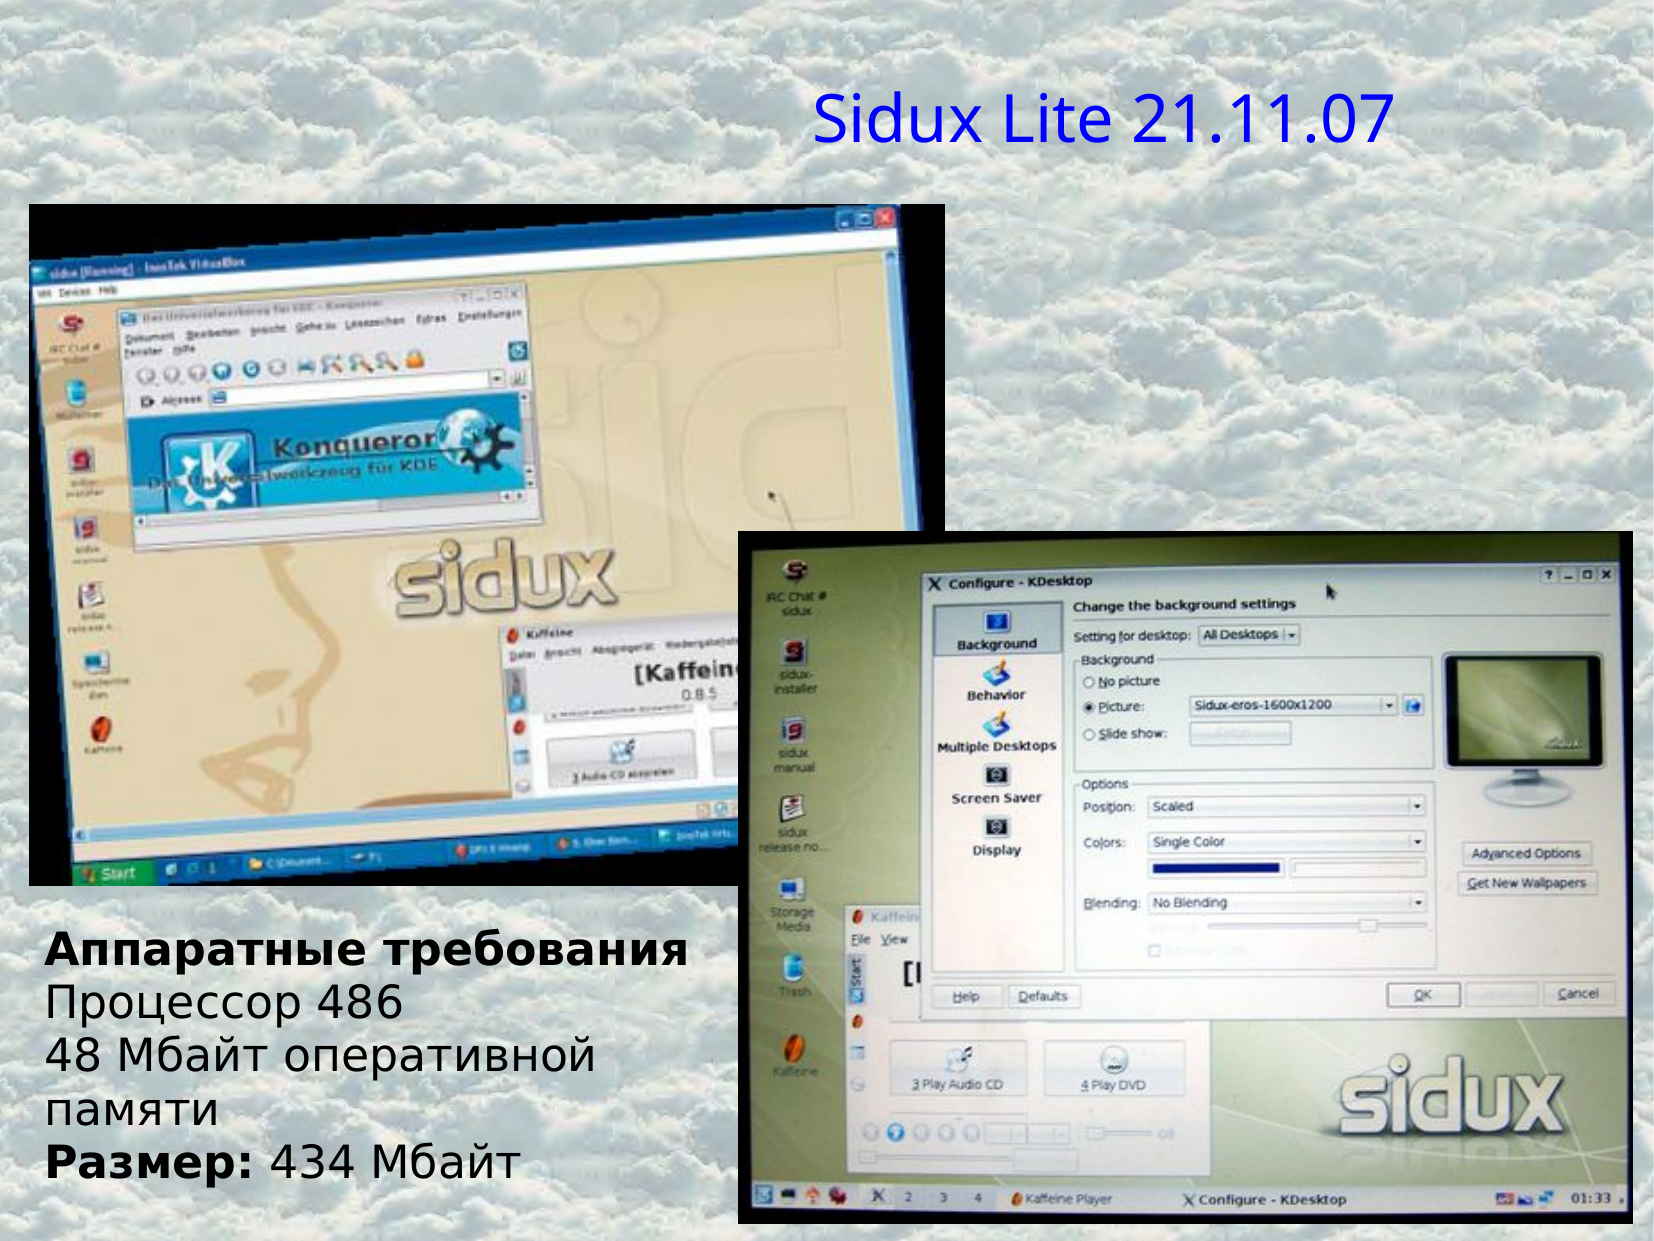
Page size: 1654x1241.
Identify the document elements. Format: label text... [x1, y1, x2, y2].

picture [0, 0, 1654, 1241]
text_box Sidux Lite 21.11.07 [797, 64, 1595, 178]
text_box Аппаратные требования Процессор 486 48 Мбайт оперативной памяти Размер: 434 Мбайт [29, 915, 857, 1197]
